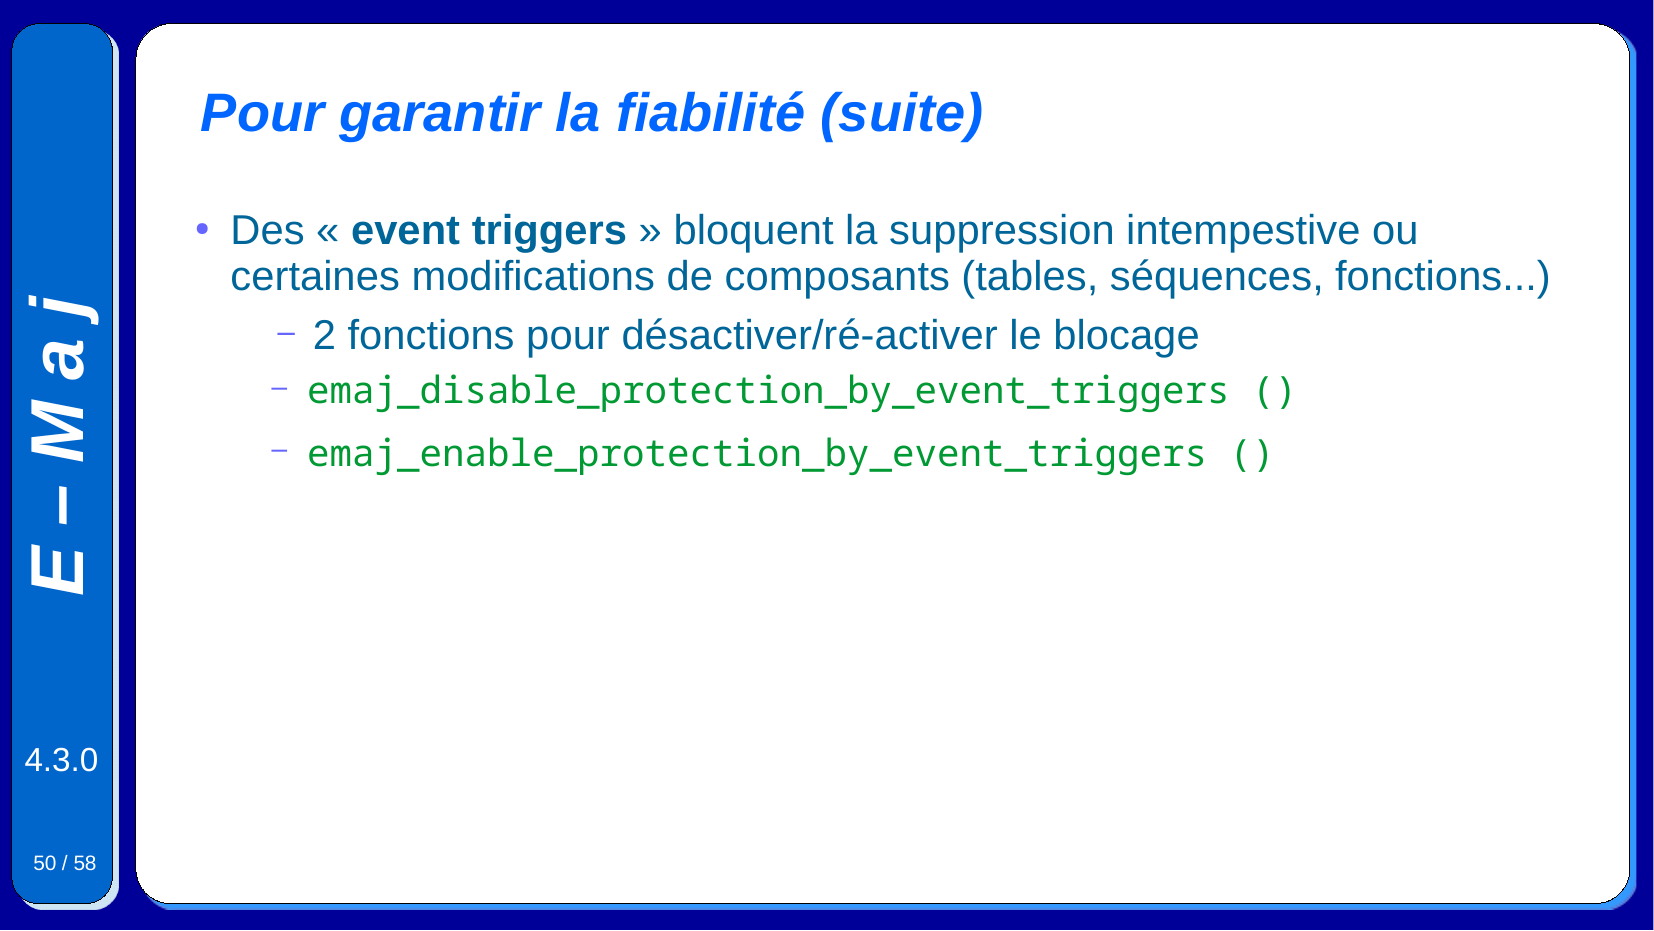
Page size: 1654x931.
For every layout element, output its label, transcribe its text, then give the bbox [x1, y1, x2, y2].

title Pour garantir la fiabilité (suite) [200, 34, 1575, 191]
list Des « event triggers » bloquent la suppression intempestive ou certaines modifications de composants (tables, séquences, fonctions...) 2 fonctions pour désactiver/ré-activer le blocage emaj_disable_protection_by_event_triggers () emaj_enable_protection_by_event_triggers () [177, 206, 1587, 827]
